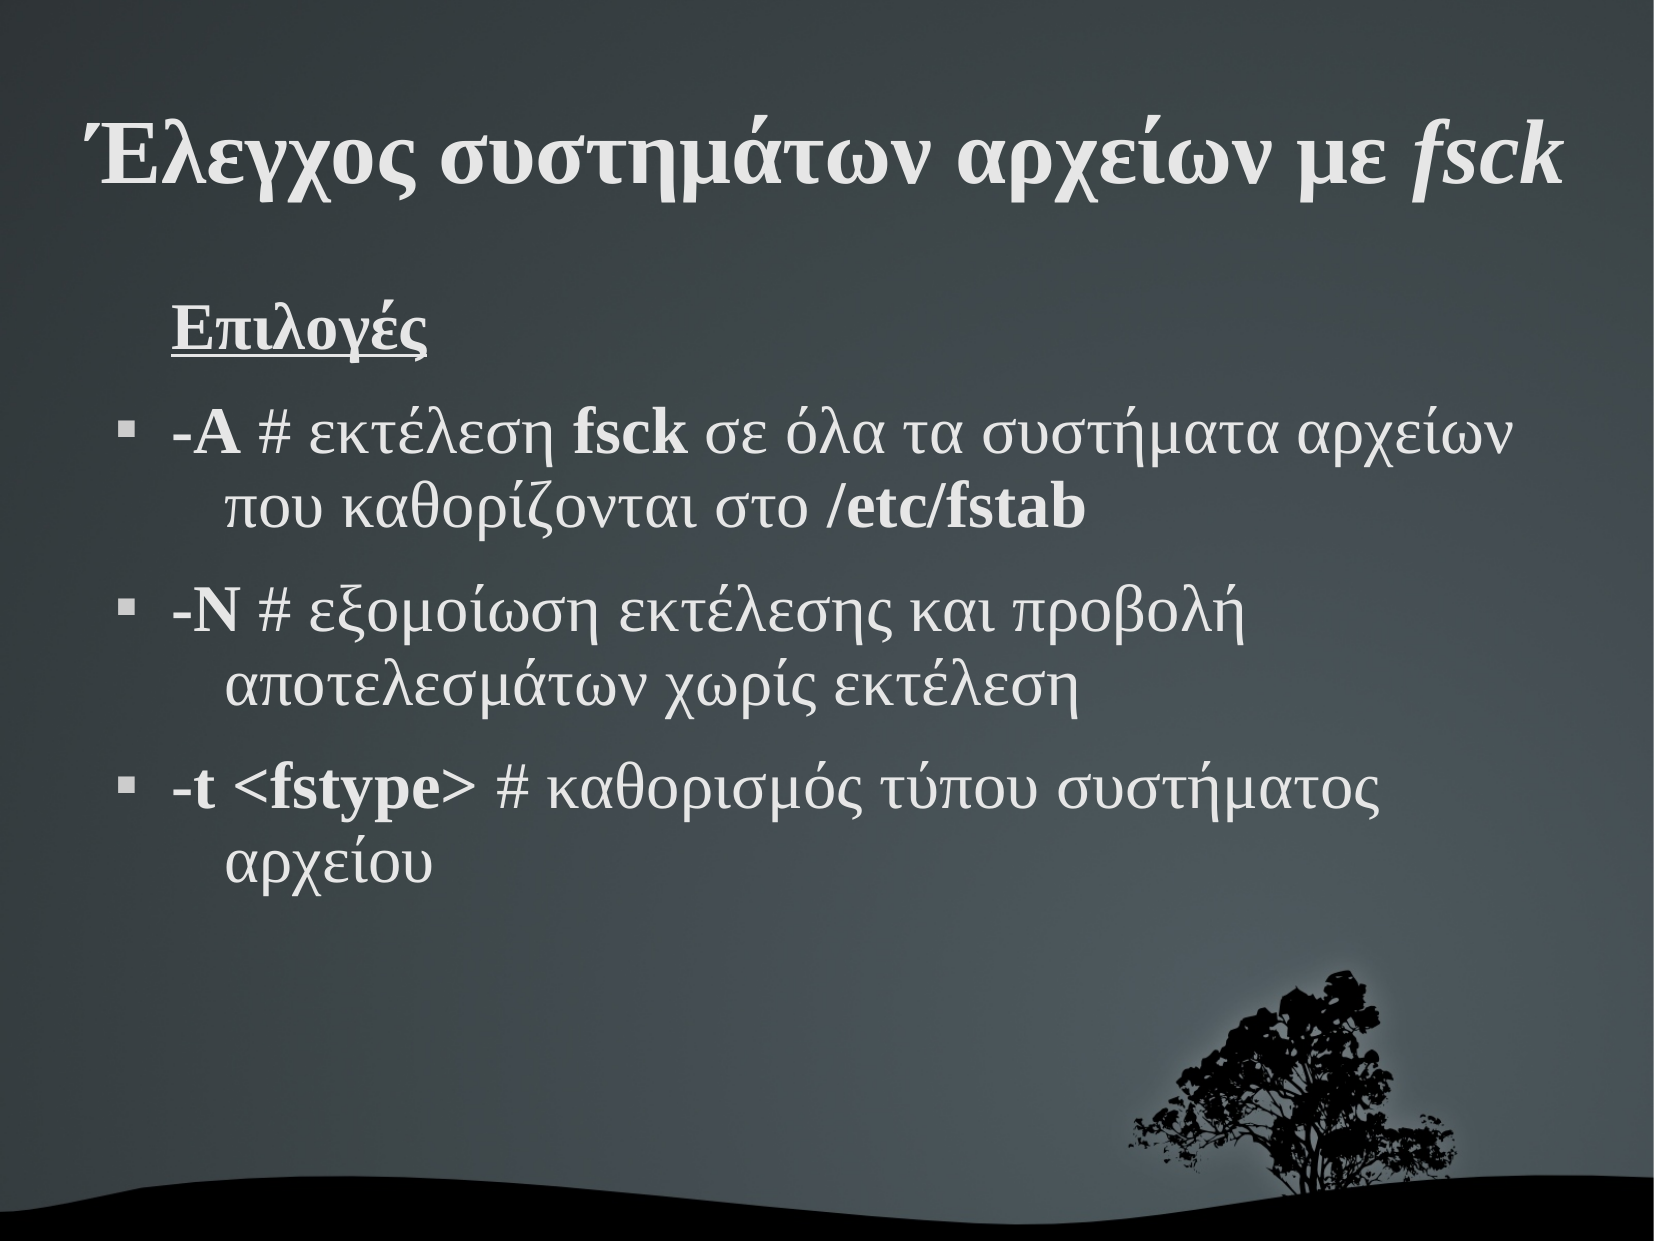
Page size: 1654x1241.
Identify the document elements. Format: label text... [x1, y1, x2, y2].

picture [0, 0, 1654, 1241]
title Έλεγχος συστημάτων αρχείων με fsck [82, 49, 1572, 257]
list Επιλογές -A # εκτέλεση fsck σε όλα τα συστήματα αρχείων που καθορίζονται στο /etc/fstab -N # εξομοίωση εκτέλεσης και προβολή αποτελεσμάτων χωρίς εκτέλεση -t <fstype> # καθορισμός τύπου συστήματος αρχείου [82, 290, 1571, 1109]
